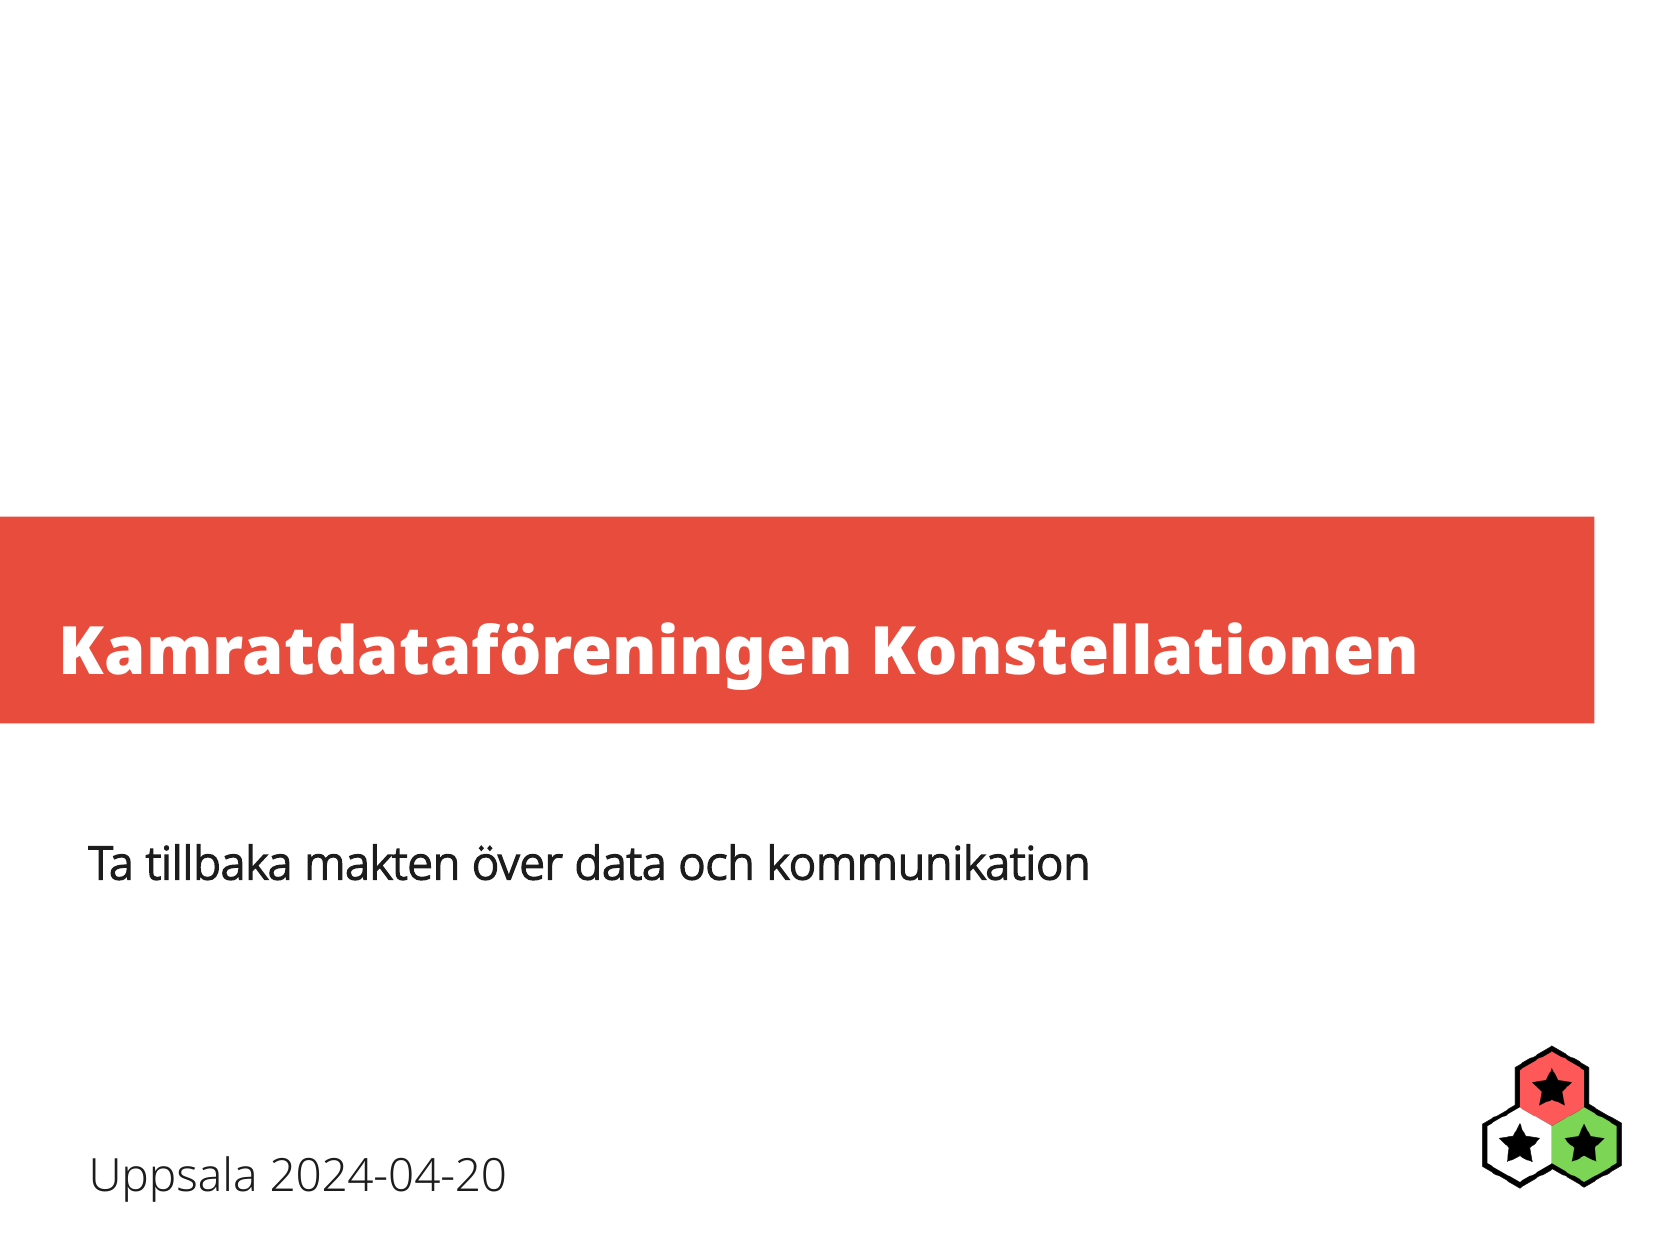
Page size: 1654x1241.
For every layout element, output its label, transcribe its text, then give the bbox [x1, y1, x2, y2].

picture [1463, 1028, 1640, 1205]
title Kamratdataföreningen Konstellationen [59, 546, 1595, 694]
subtitle Ta tillbaka makten över data och kommunikation Uppsala 2024-04-20 [88, 767, 1595, 1182]
